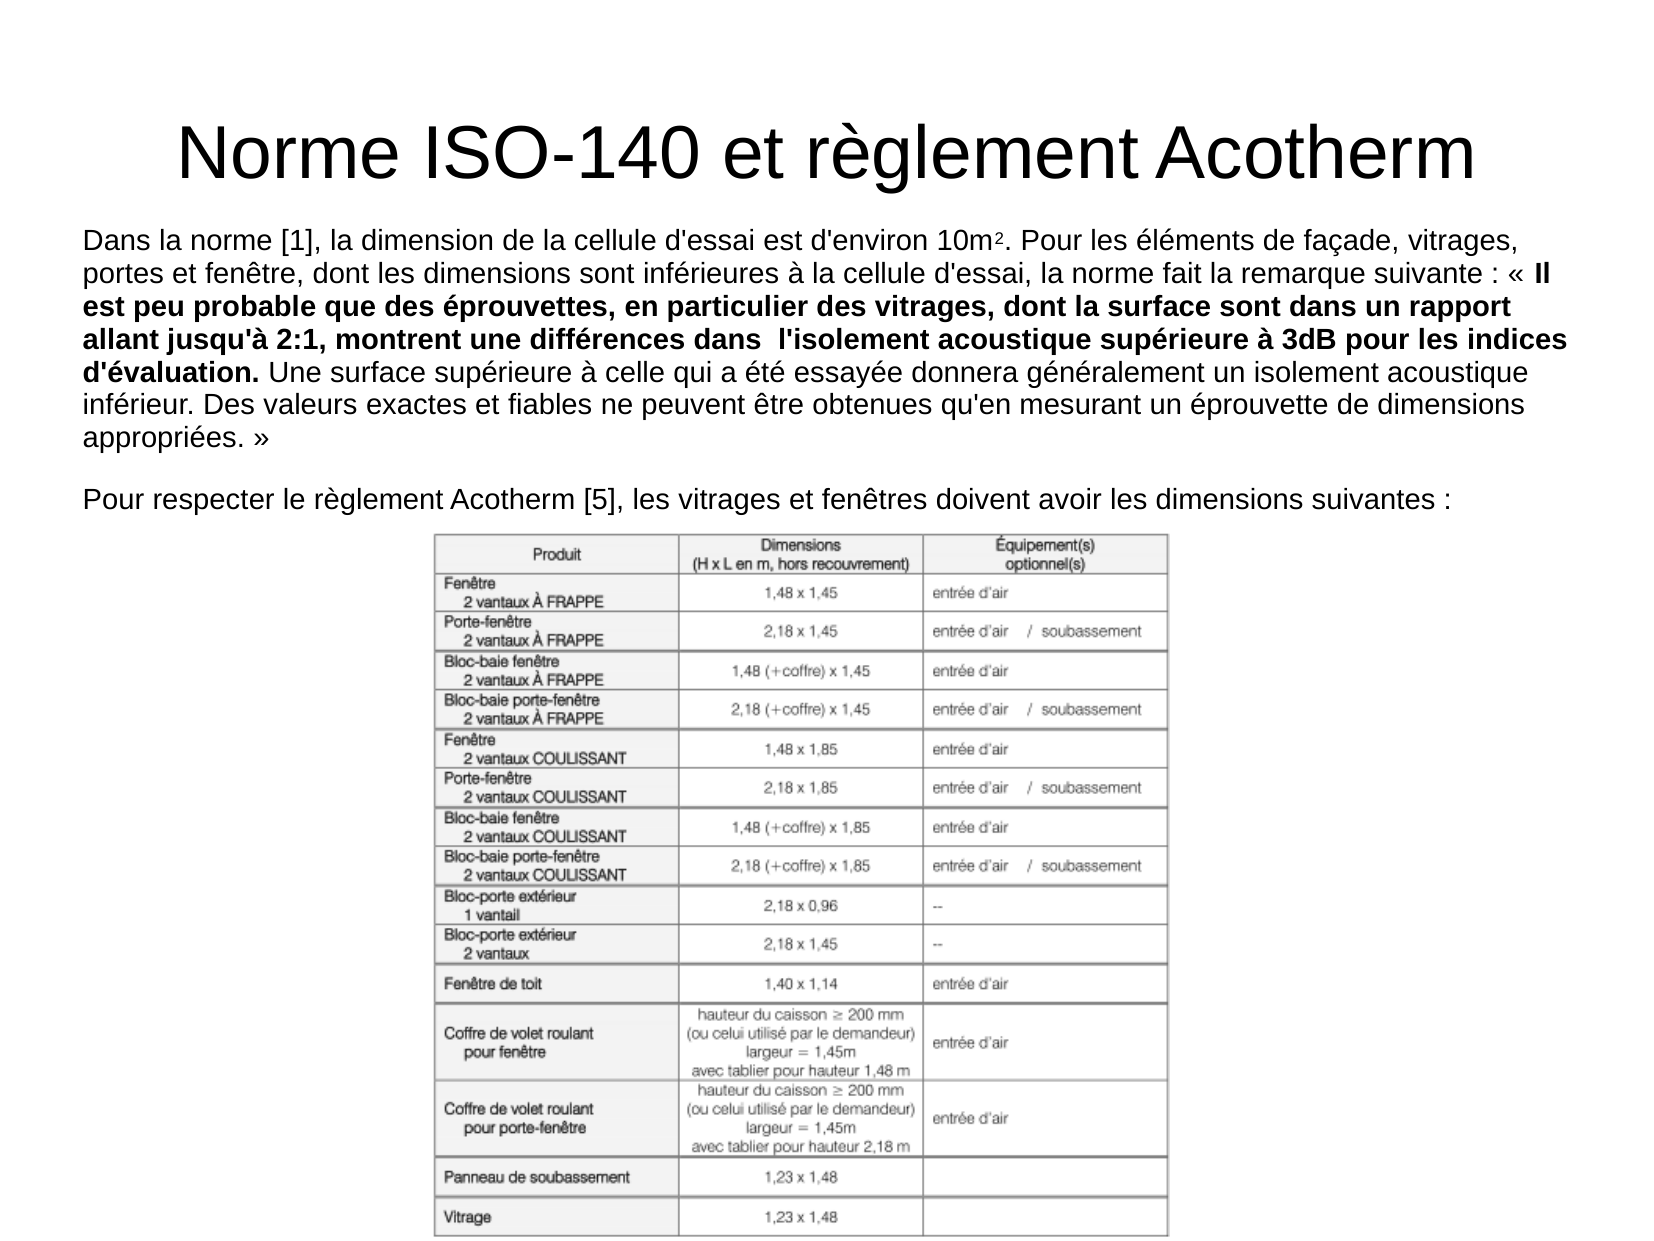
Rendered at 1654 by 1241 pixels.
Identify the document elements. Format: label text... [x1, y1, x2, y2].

list Dans la norme [1], la dimension de la cellule d'essai est d'environ 10m2. Pour les éléments de façade, vitrages, portes et fenêtre, dont les dimensions sont inférieures à la cellule d'essai, la norme fait la remarque suivante : « Il est peu probable que des éprouvettes, en particulier des vitrages, dont la surface sont dans un rapport allant jusqu'à 2:1, montrent une différences dans l'isolement acoustique supérieure à 3dB pour les indices d'évaluation. Une surface supérieure à celle qui a été essayée donnera généralement un isolement acoustique inférieur. Des valeurs exactes et fiables ne peuvent être obtenues qu'en mesurant un éprouvette de dimensions appropriées. » Pour respecter le règlement Acotherm [5], les vitrages et fenêtres doivent avoir les dimensions suivantes : [82, 224, 1571, 556]
title Norme ISO-140 et règlement Acotherm [82, 49, 1571, 224]
picture [431, 531, 1170, 1240]
